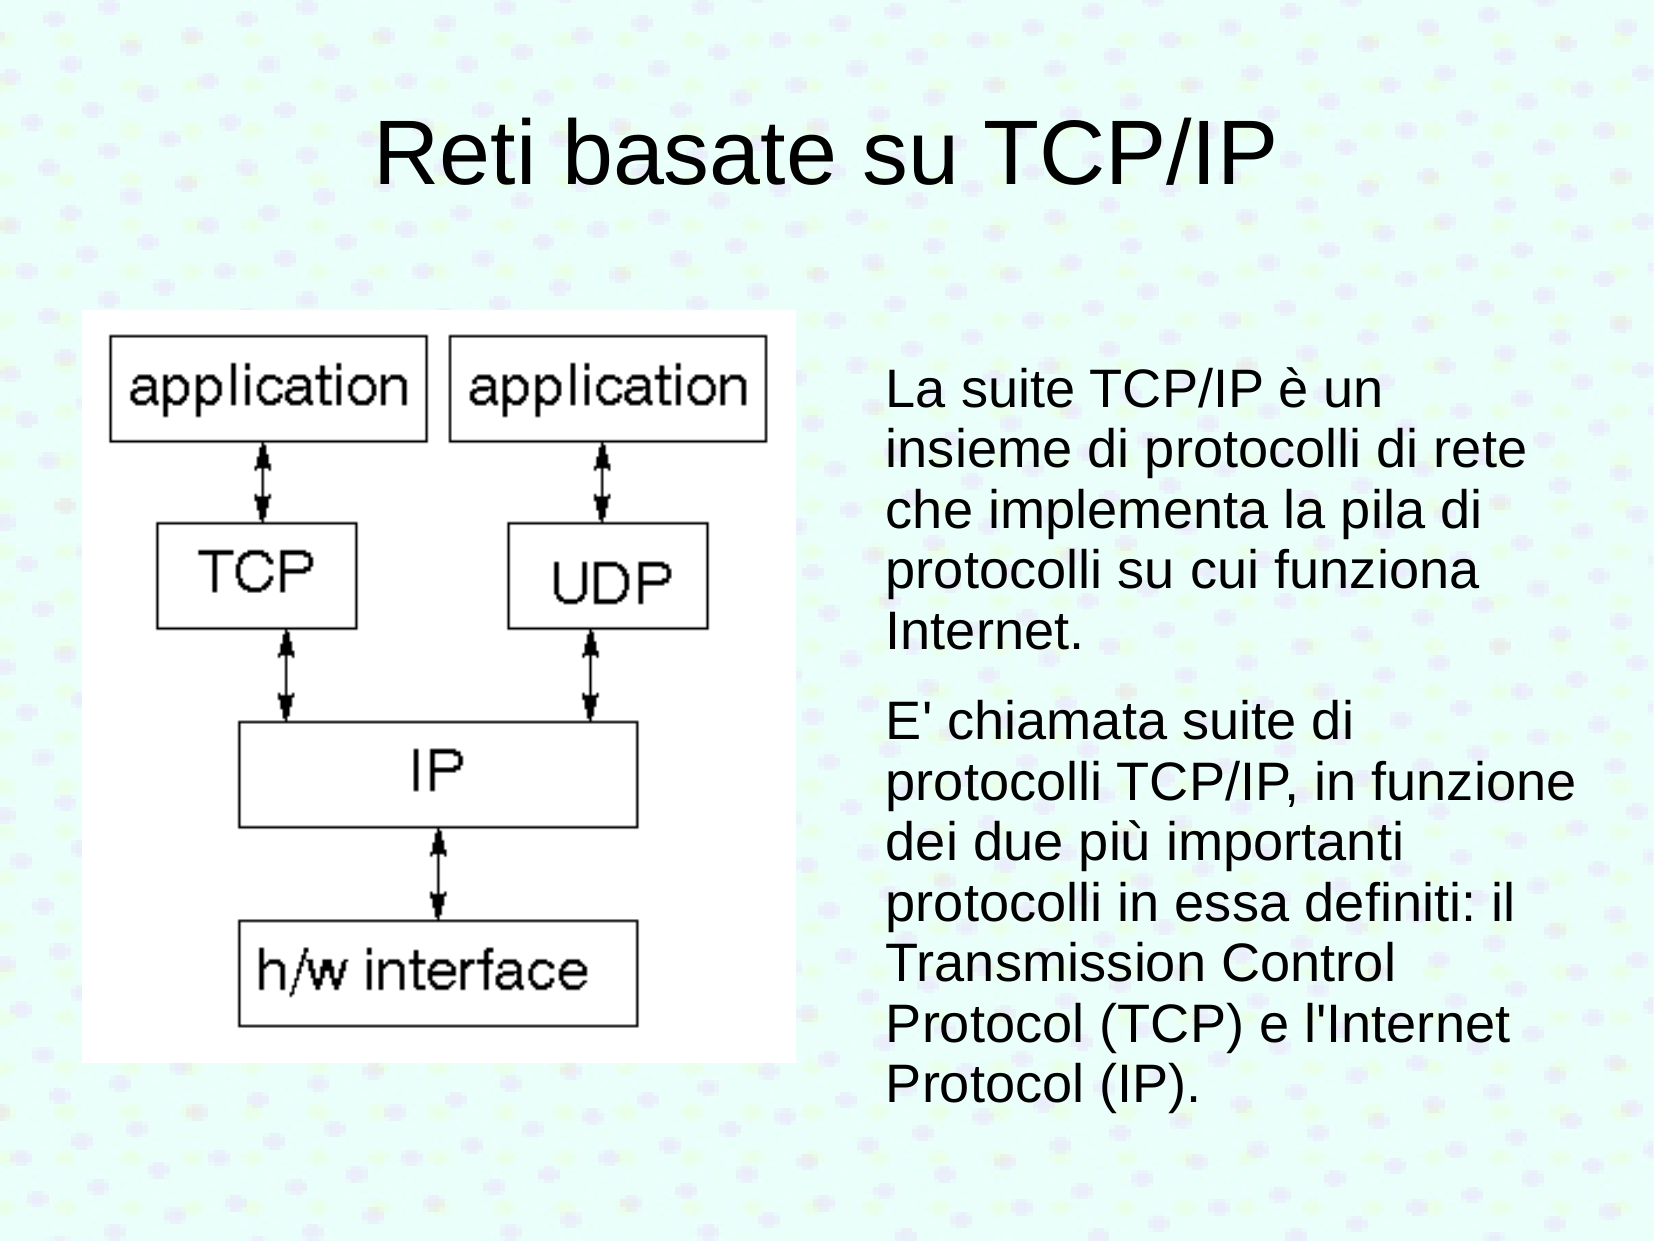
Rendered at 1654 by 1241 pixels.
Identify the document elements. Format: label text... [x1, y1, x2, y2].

picture [0, 0, 1654, 1241]
list La suite TCP/IP è un insieme di protocolli di rete che implementa la pila di protocolli su cui funziona Internet. E' chiamata suite di protocolli TCP/IP, in funzione dei due più importanti protocolli in essa definiti: il Transmission Control Protocol (TCP) e l'Internet Protocol (IP). [814, 358, 1586, 1111]
title Reti basate su TCP/IP [82, 56, 1571, 250]
